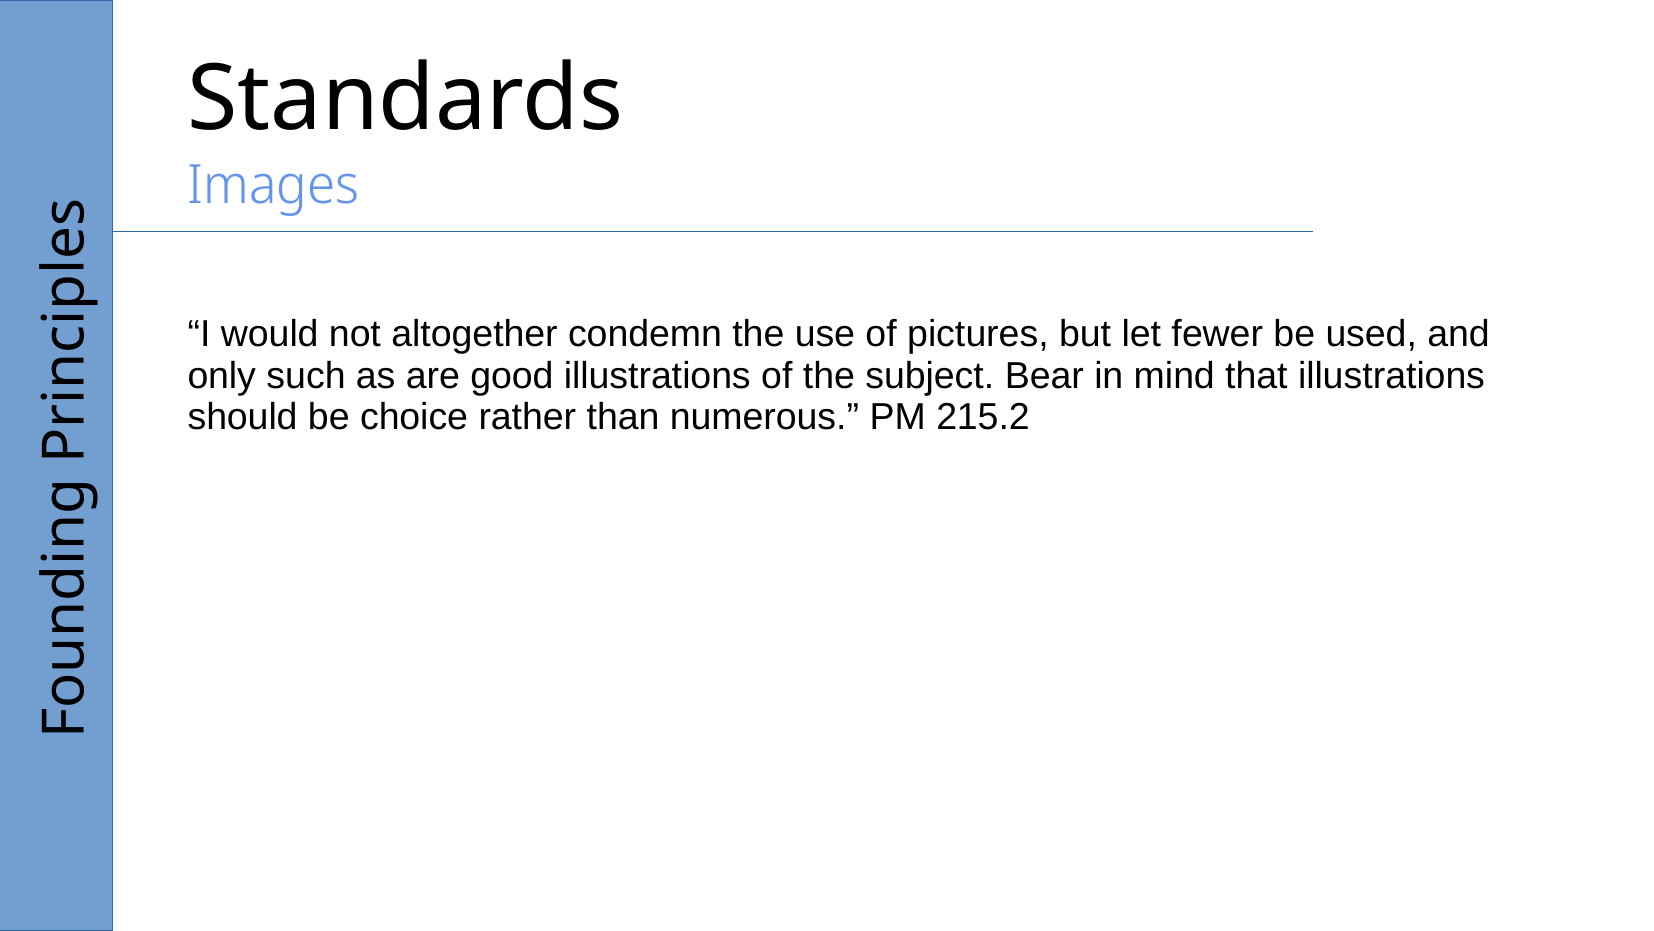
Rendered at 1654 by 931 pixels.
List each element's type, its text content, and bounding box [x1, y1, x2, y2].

text_box Founding Principles [13, 37, 105, 901]
title Standards [187, 33, 1571, 125]
text_box [0, 0, 113, 931]
title Images [187, 125, 1571, 239]
subtitle “I would not altogether condemn the use of pictures, but let fewer be used, and only such as are good illustrations of the subject. Bear in mind that illustrations should be choice rather than numerous.” PM 215.2 [187, 312, 1538, 863]
